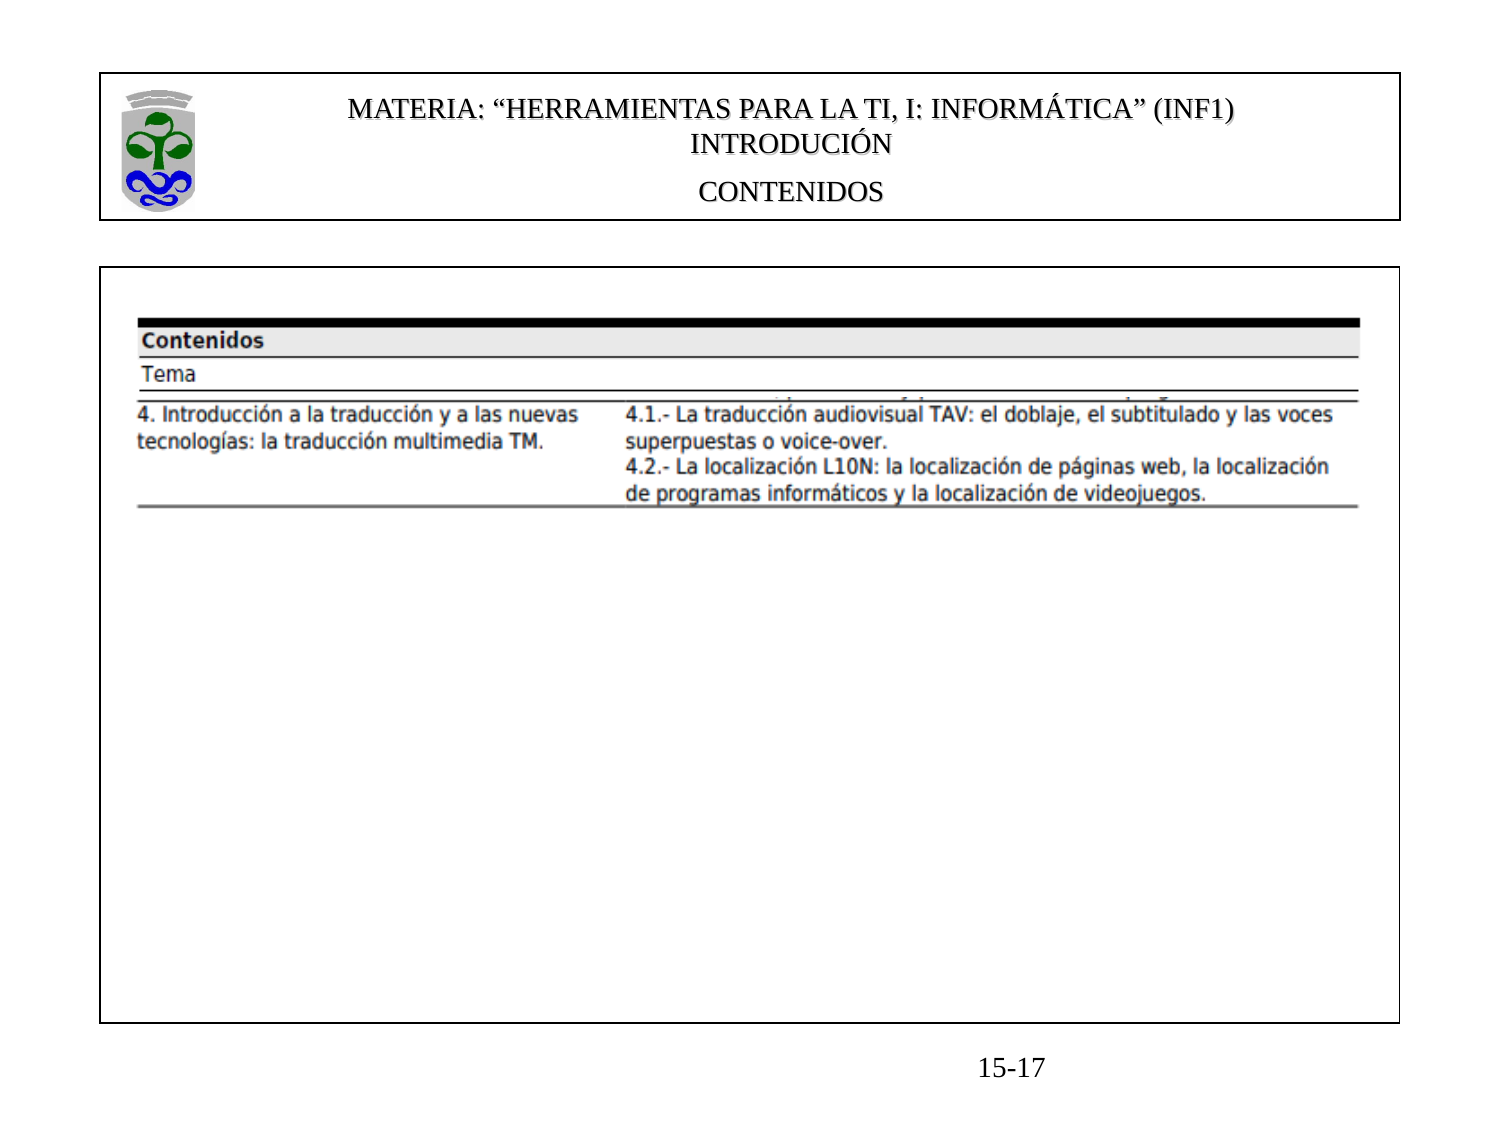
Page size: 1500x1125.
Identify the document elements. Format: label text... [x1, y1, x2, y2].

picture [135, 315, 1365, 512]
text_box 15-17 [962, 1040, 1423, 1083]
text_box MATERIA: “HERRAMIENTAS PARA LA TI, I: INFORMÁTICA” (INF1) INTRODUCIÓN CONTENIDOS [206, 81, 1377, 217]
text_box CONTENIDOS [147, 172, 1341, 223]
